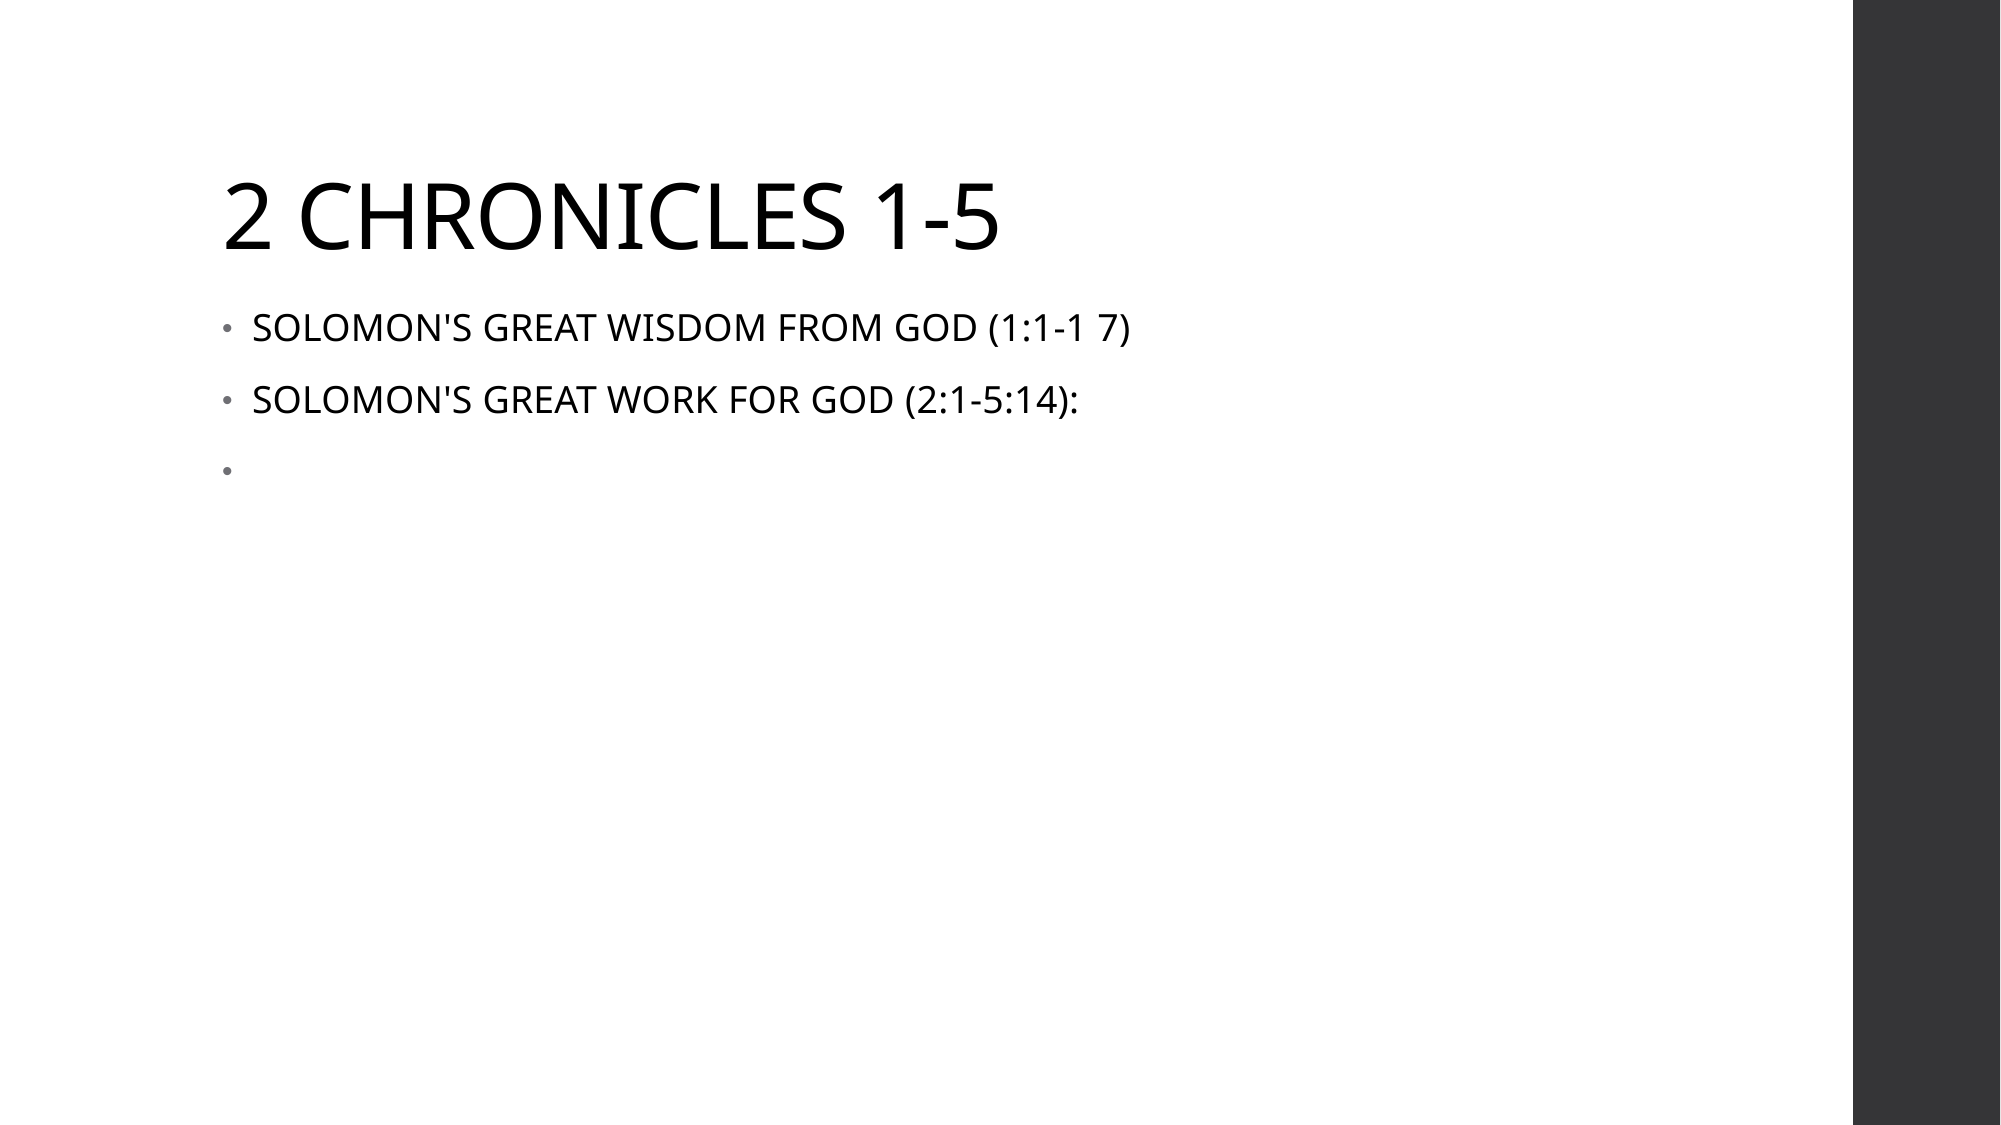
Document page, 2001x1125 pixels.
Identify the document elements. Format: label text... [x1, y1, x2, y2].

list SOLOMON'S GREAT WISDOM FROM GOD (1:1-1 7) SOLOMON'S GREAT WORK FOR GOD (2:1-5:14): [206, 299, 1617, 1014]
title 2 CHRONICLES 1-5 [206, 60, 1797, 278]
